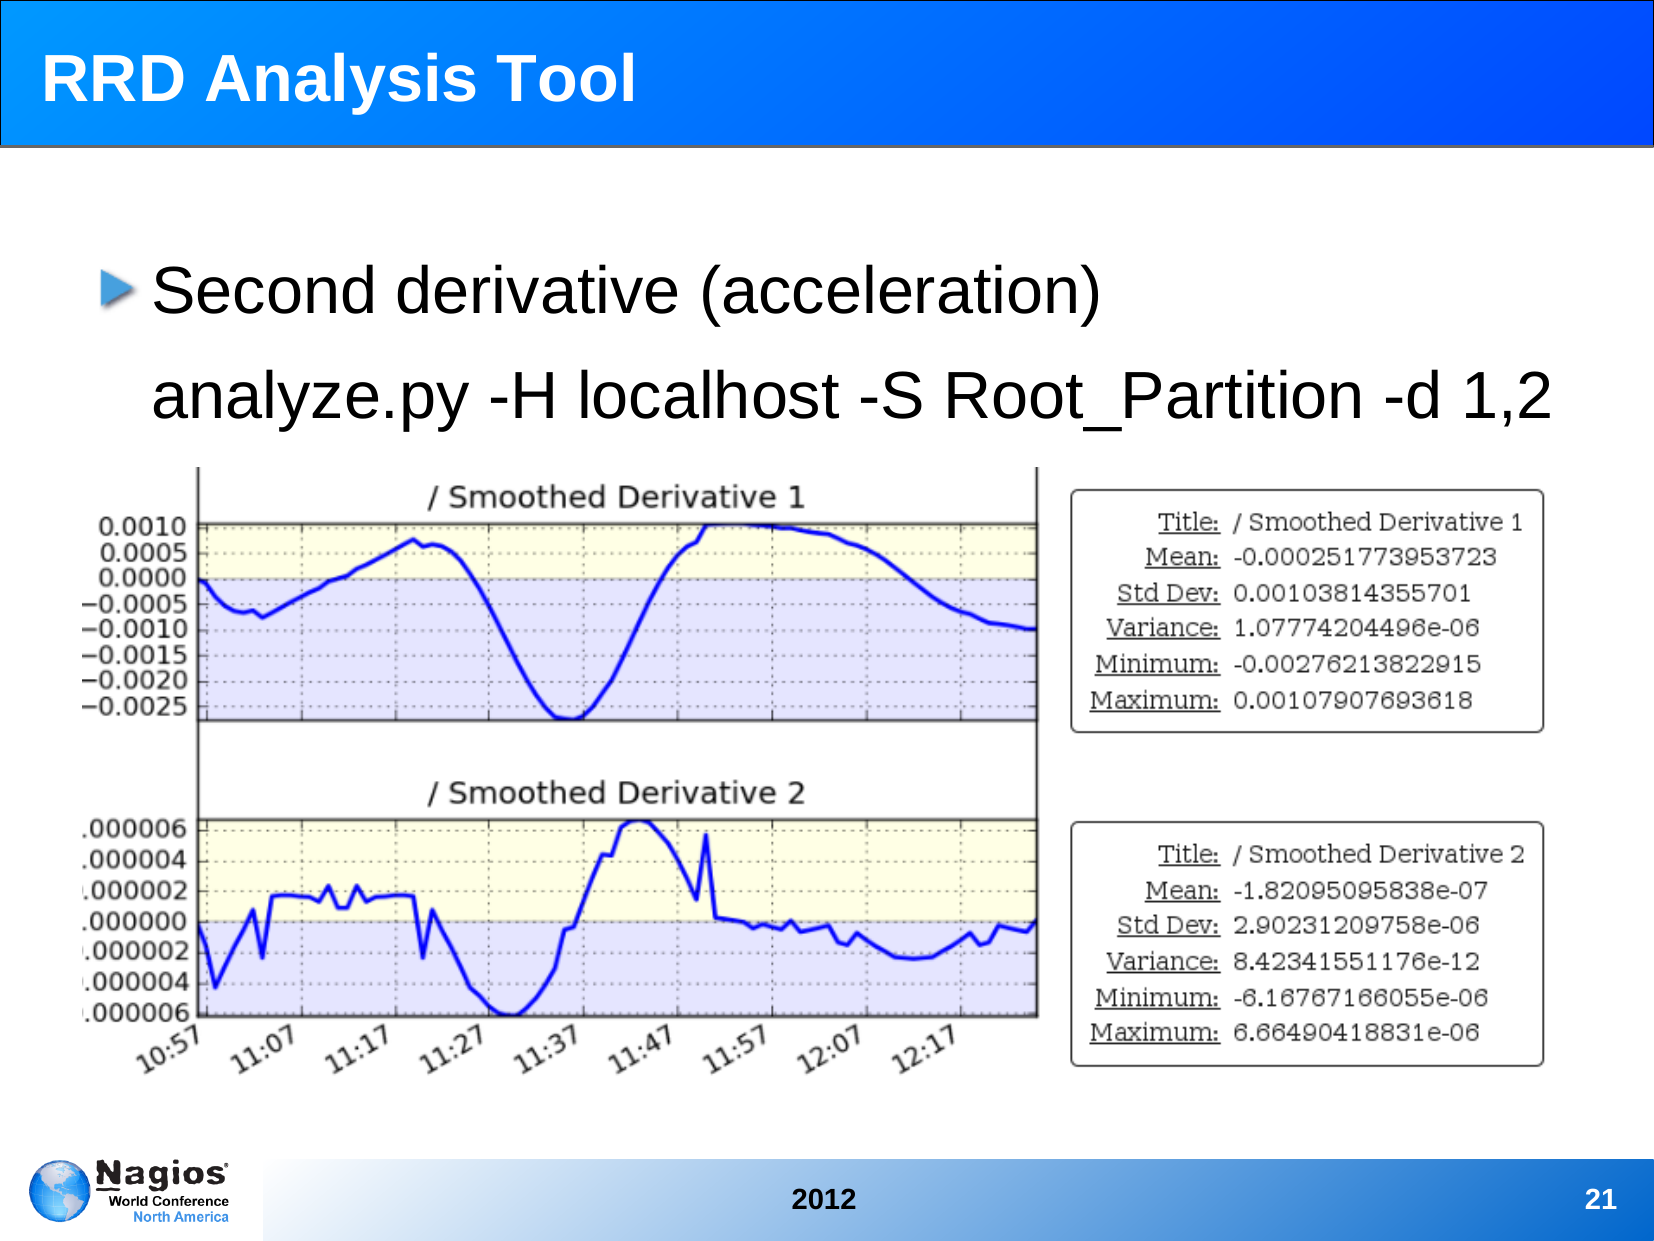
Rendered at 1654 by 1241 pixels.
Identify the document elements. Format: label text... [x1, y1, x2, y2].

picture [82, 467, 1560, 1119]
picture [29, 1159, 229, 1235]
list Second derivative (acceleration) analyze.py -H localhost -S Root_Partition -d 1,2 [80, 253, 1569, 1072]
title RRD Analysis Tool [41, 29, 1248, 127]
